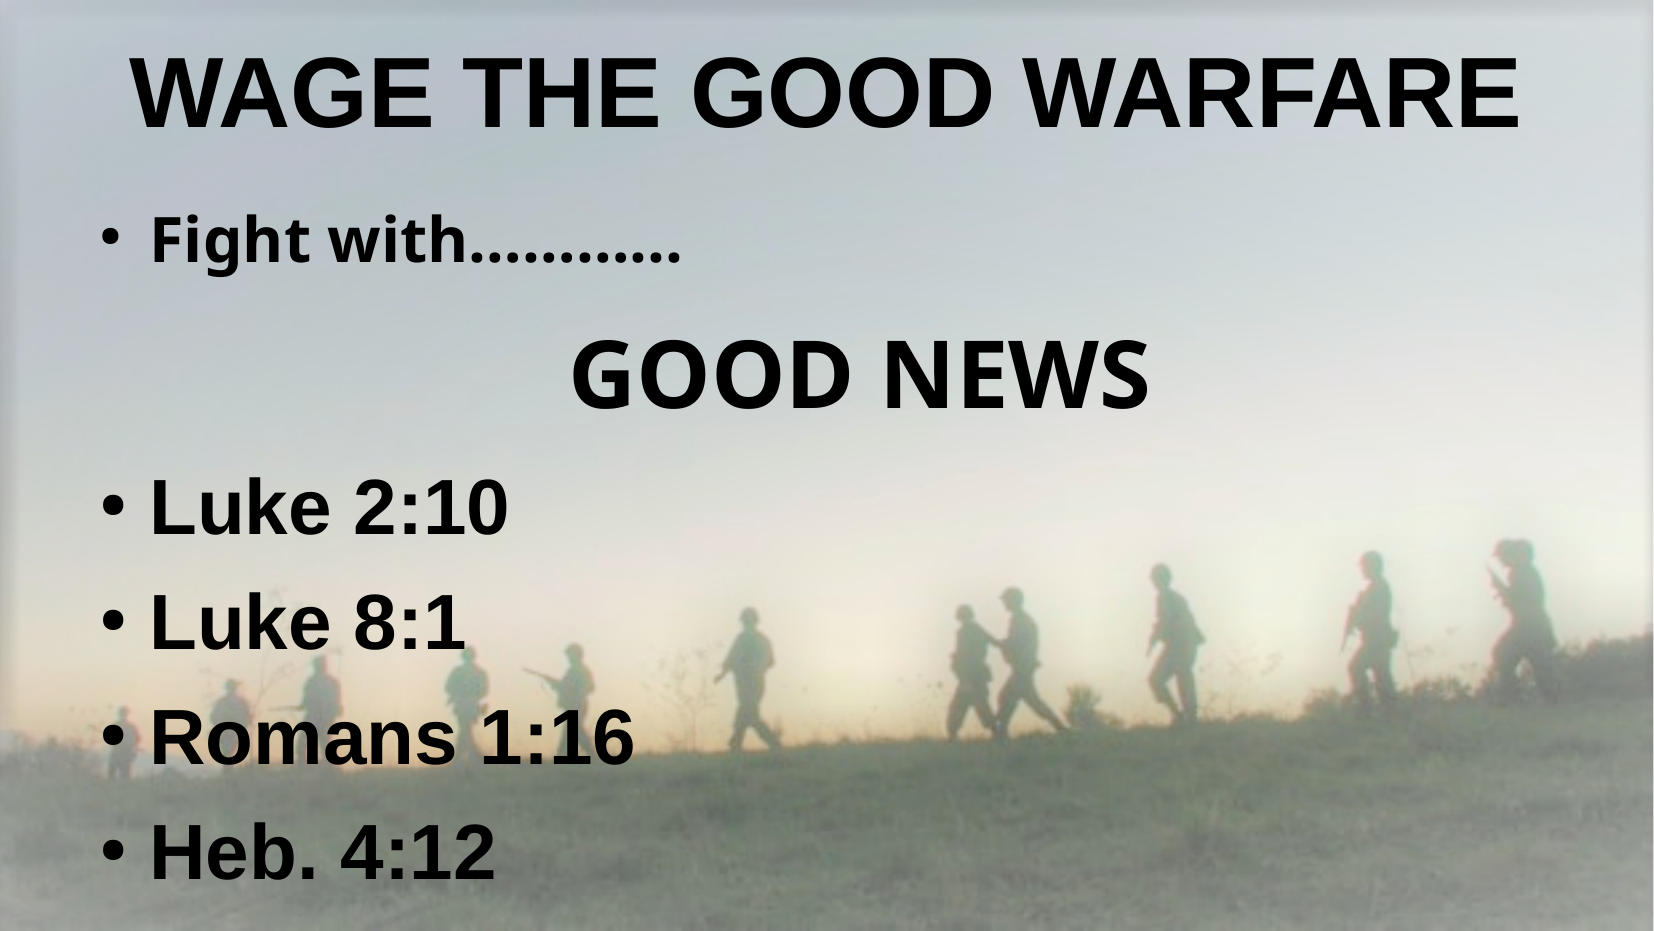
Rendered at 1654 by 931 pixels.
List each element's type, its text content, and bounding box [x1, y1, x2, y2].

list Fight with………... GOOD NEWS Luke 2:10 Luke 8:1 Romans 1:16 Heb. 4:12 [82, 195, 1571, 901]
title WAGE THE GOOD WARFARE [82, 15, 1571, 171]
picture [0, 0, 1654, 931]
